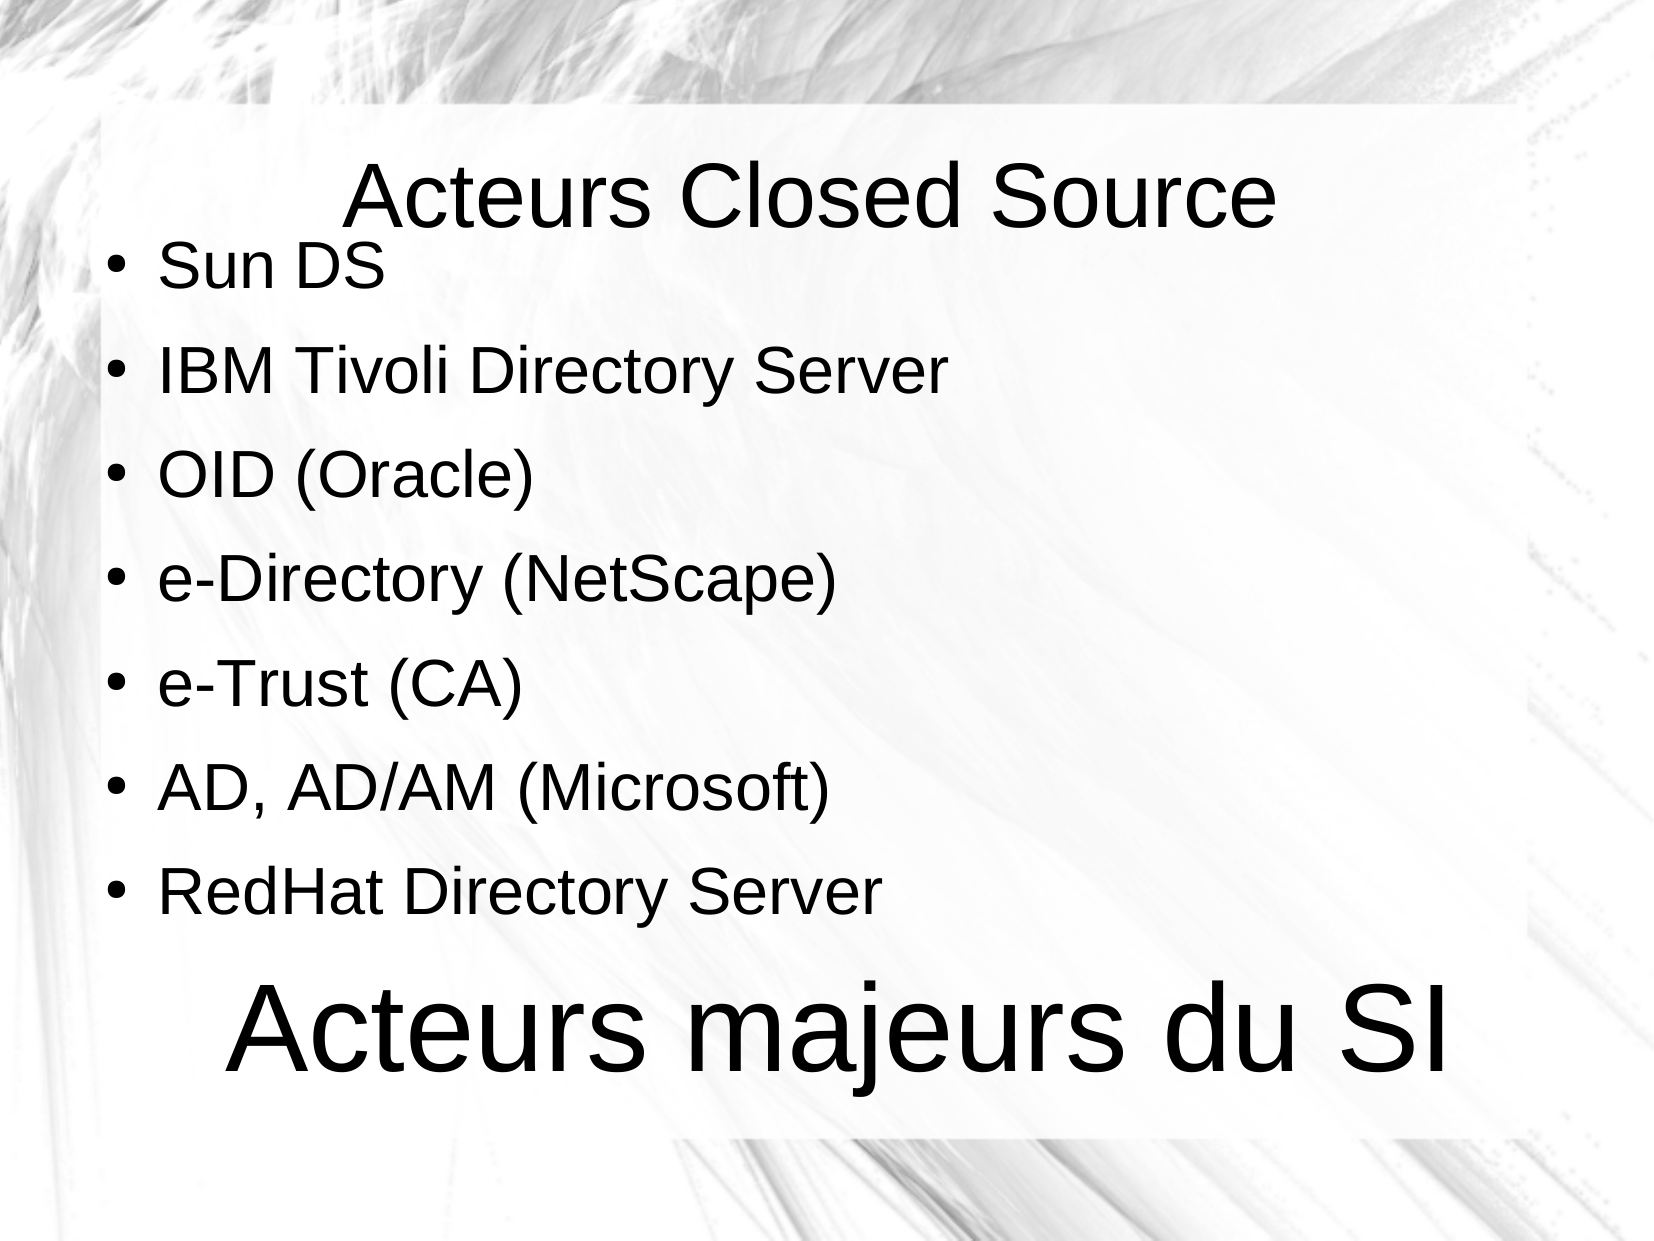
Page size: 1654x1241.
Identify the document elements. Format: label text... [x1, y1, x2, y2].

picture [0, 0, 1654, 1241]
list Sun DS IBM Tivoli Directory Server OID (Oracle) e-Directory (NetScape) e-Trust (CA) AD, AD/AM (Microsoft) RedHat Directory Server Acteurs majeurs du SI [86, 228, 1576, 1097]
title Acteurs Closed Source [118, 112, 1506, 228]
